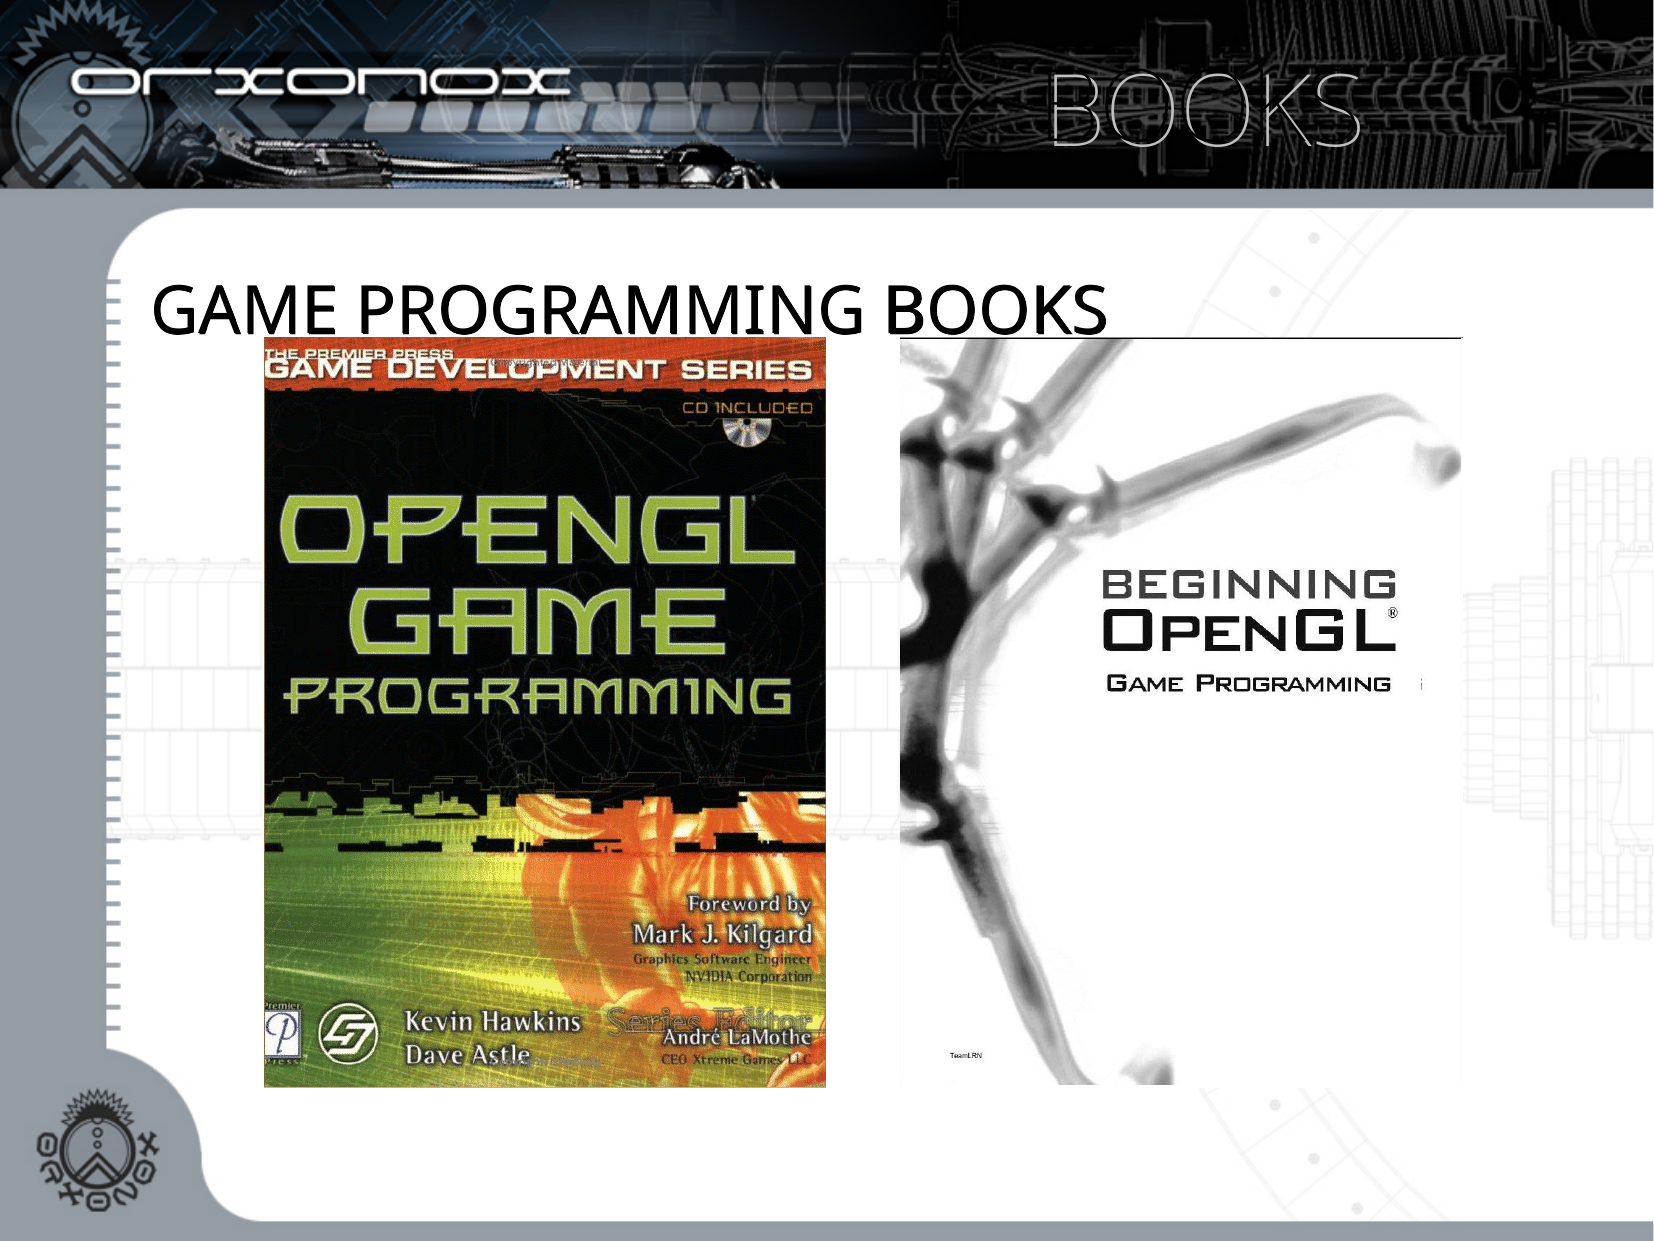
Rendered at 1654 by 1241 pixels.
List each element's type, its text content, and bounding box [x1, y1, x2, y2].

picture [0, 0, 1654, 1241]
text_box BOOKS [988, 26, 1526, 151]
text_box GAME PROGRAMMING BOOKS [150, 262, 1477, 290]
